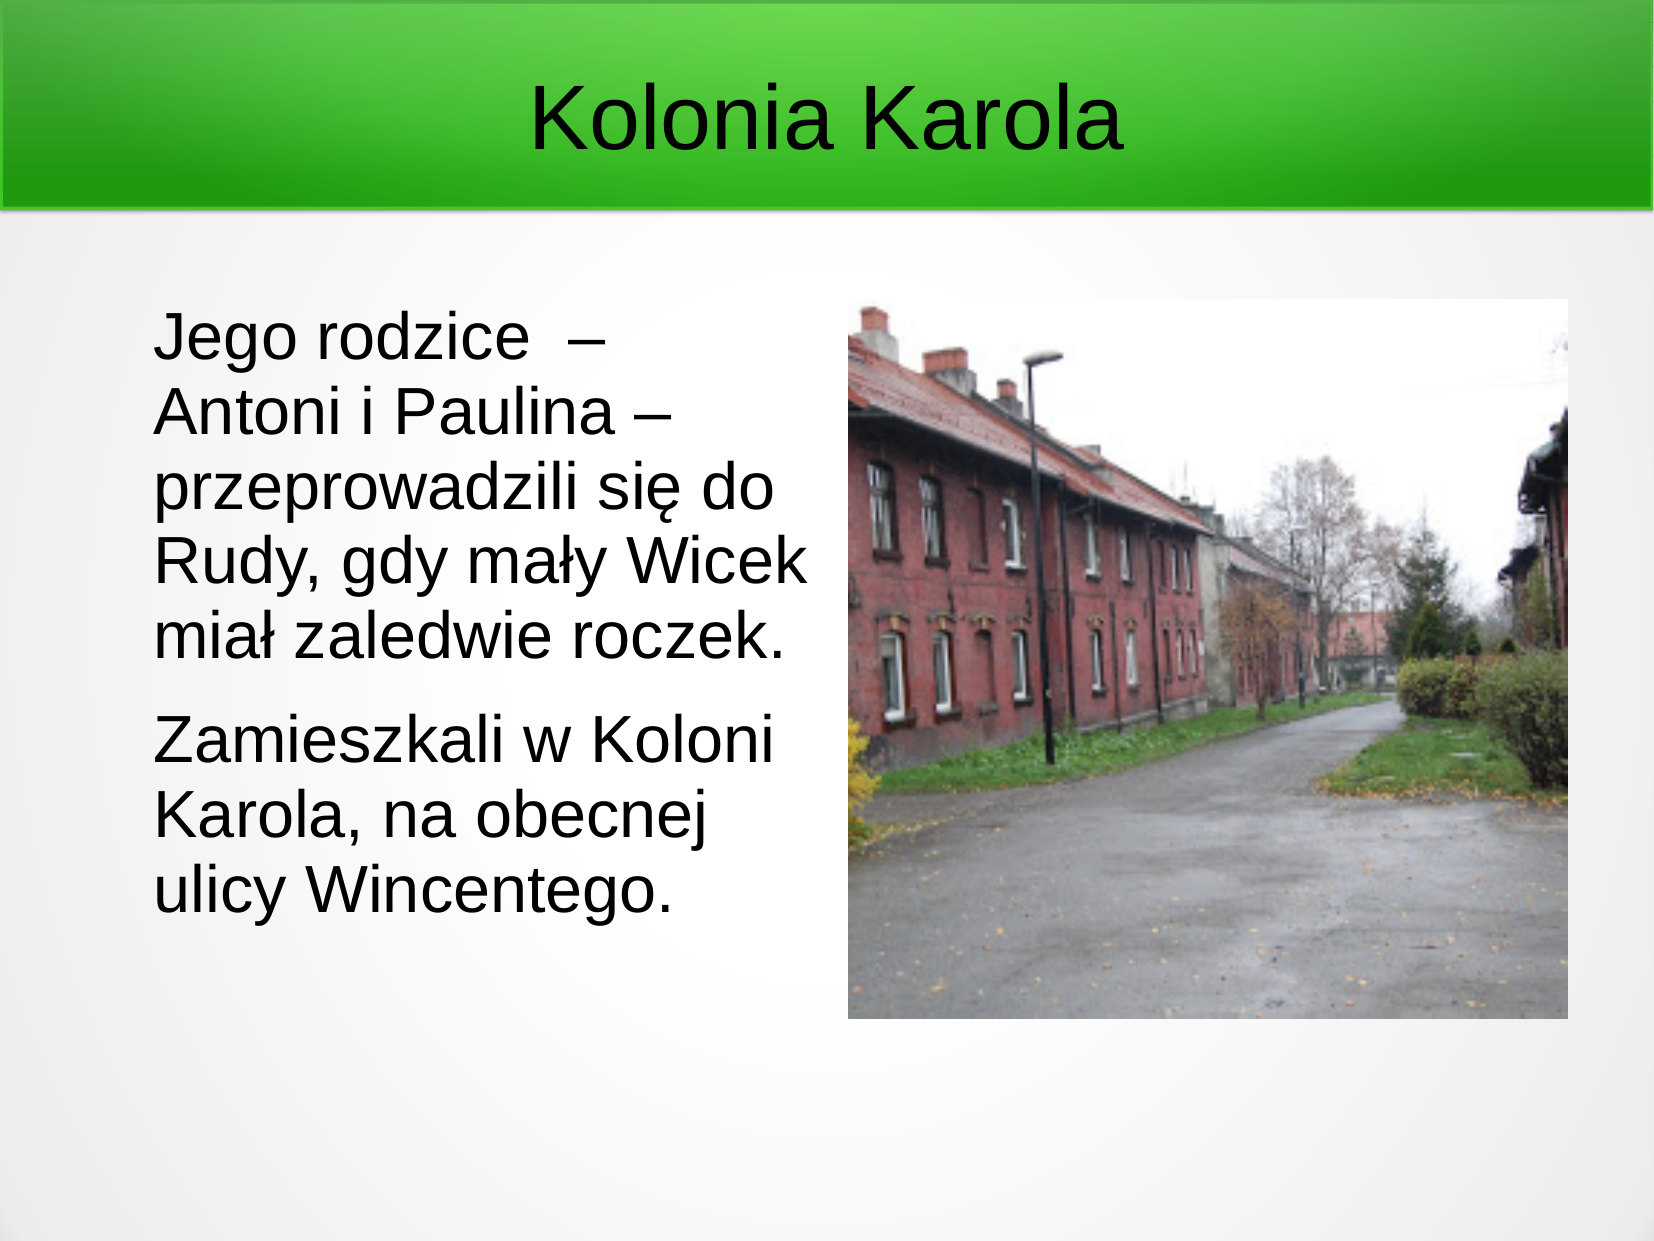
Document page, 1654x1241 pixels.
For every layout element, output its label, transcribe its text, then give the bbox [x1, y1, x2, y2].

title Kolonia Karola [82, 47, 1571, 189]
list Jego rodzice – Antoni i Paulina – przeprowadzili się do Rudy, gdy mały Wicek miał zaledwie roczek. Zamieszkali w Koloni Karola, na obecnej ulicy Wincentego. [82, 299, 809, 1019]
picture [848, 299, 1568, 1019]
